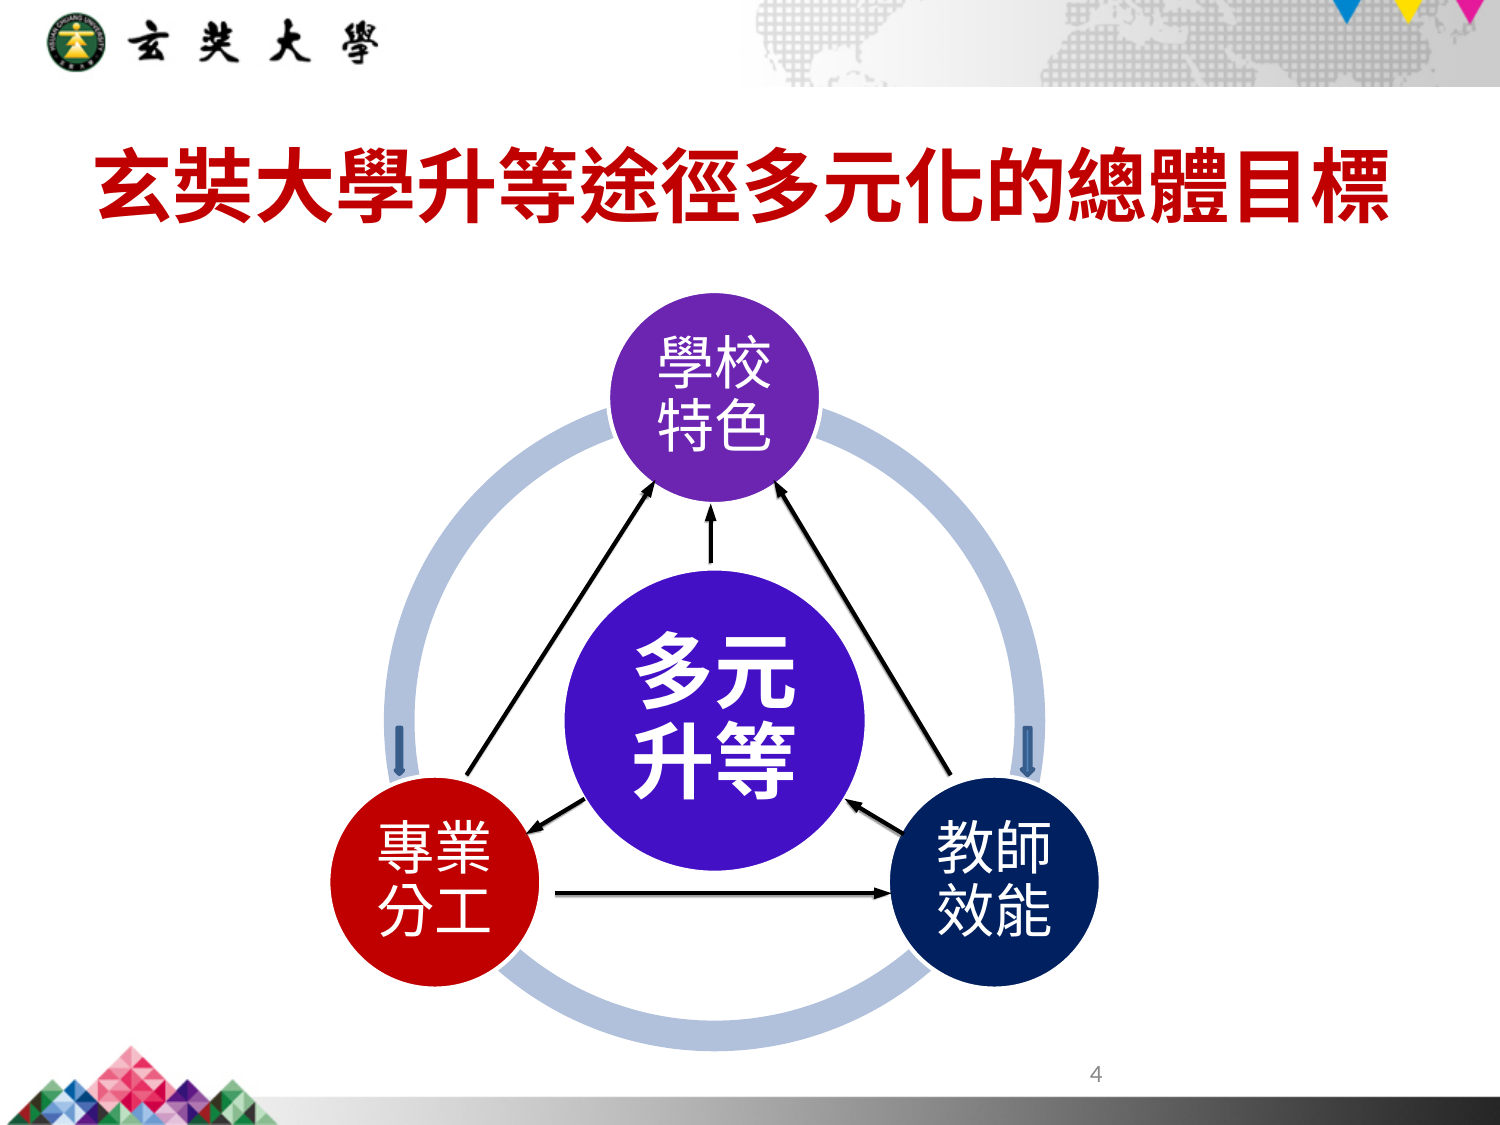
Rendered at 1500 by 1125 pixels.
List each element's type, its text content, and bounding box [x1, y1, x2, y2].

text_box [383, 407, 615, 785]
text_box [814, 407, 1046, 785]
text_box 學校特色 [608, 291, 822, 505]
text_box 教師效能 [887, 775, 1101, 989]
text_box 專業分工 [328, 775, 542, 989]
text_box 4 [1074, 1042, 1426, 1103]
text_box [497, 948, 932, 1052]
text_box 多元升等 [562, 568, 867, 873]
text_box 玄奘大學升等途徑多元化的總體目標 [76, 113, 1427, 254]
